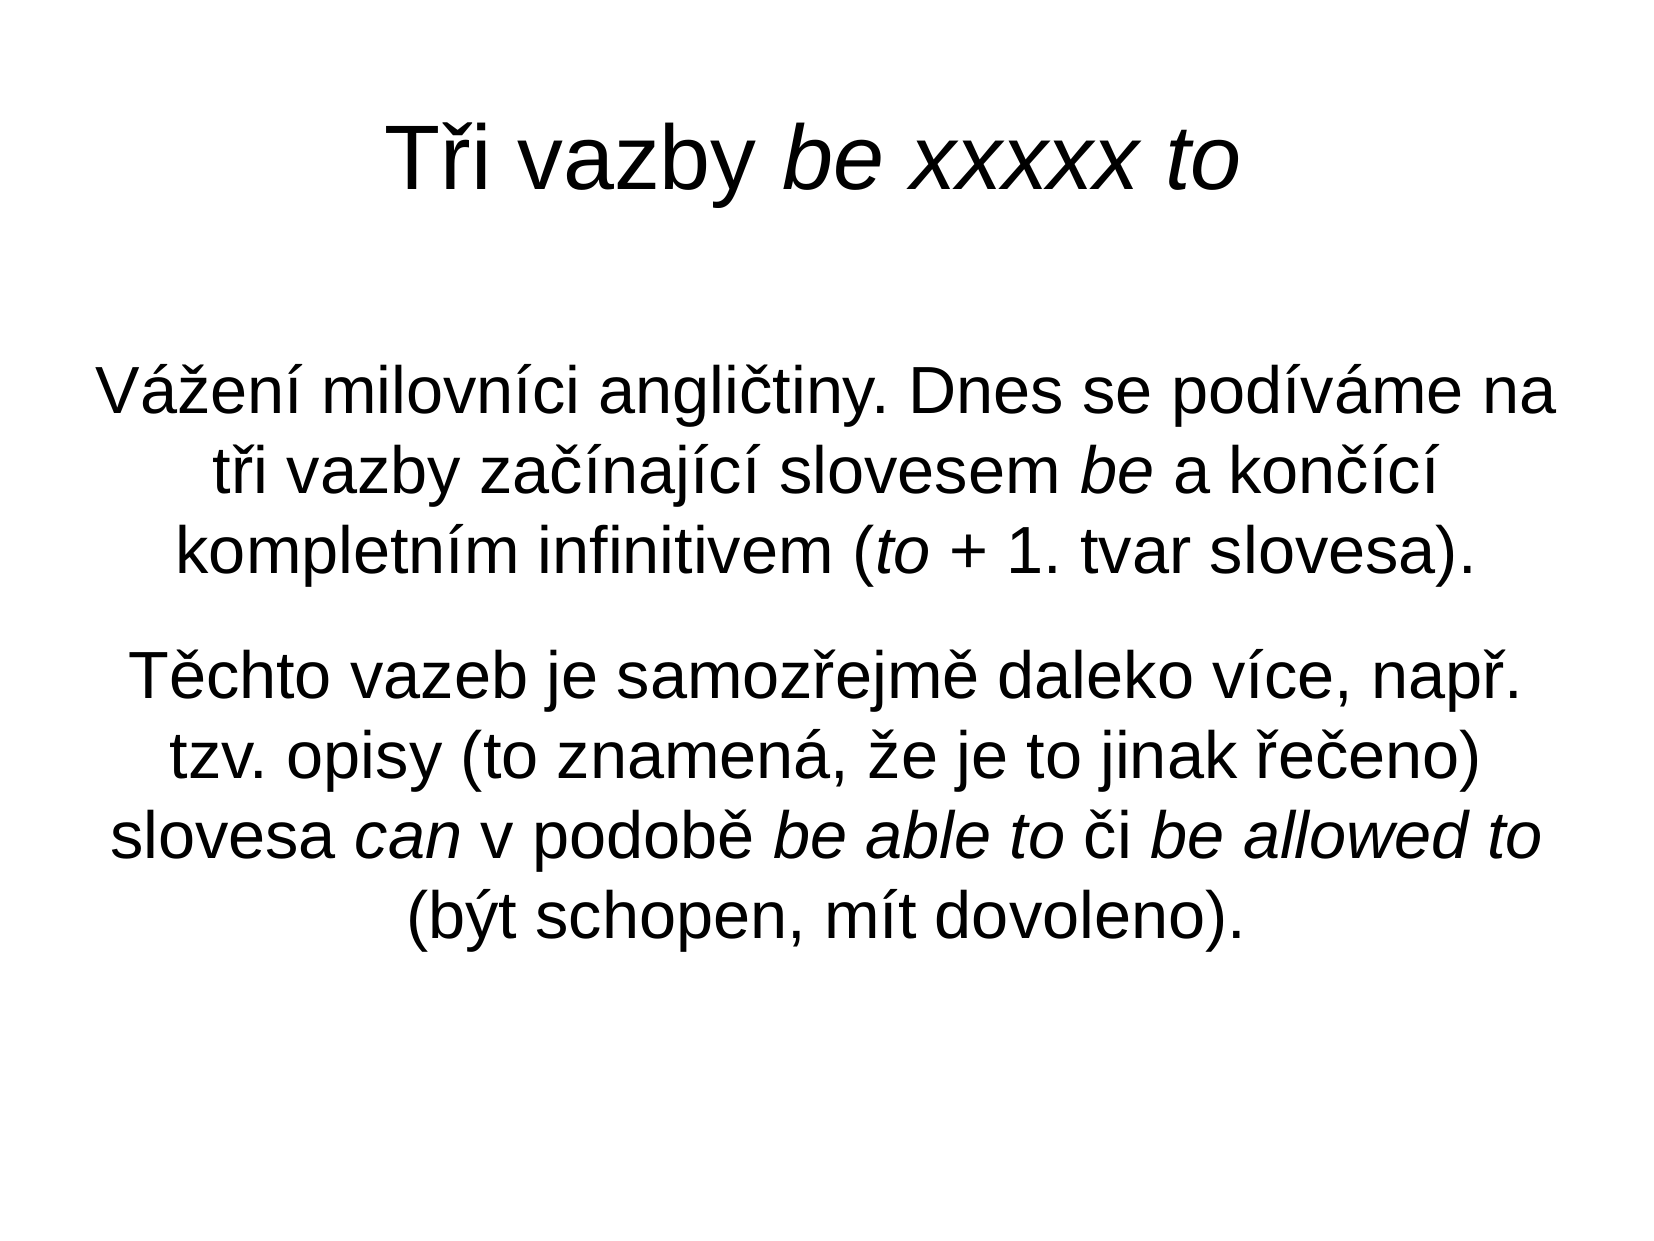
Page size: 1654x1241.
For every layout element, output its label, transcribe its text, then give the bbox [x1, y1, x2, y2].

text_box Tři vazby be xxxxx to [83, 49, 1570, 256]
text_box Vážení milovníci angličtiny. Dnes se podíváme na tři vazby začínající slovesem be a končící kompletním infinitivem (to + 1. tvar slovesa). Těchto vazeb je samozřejmě daleko více, např. tzv. opisy (to znamená, že je to jinak řečeno) slovesa can v podobě be able to či be allowed to (být schopen, mít dovoleno). [83, 290, 1570, 1009]
